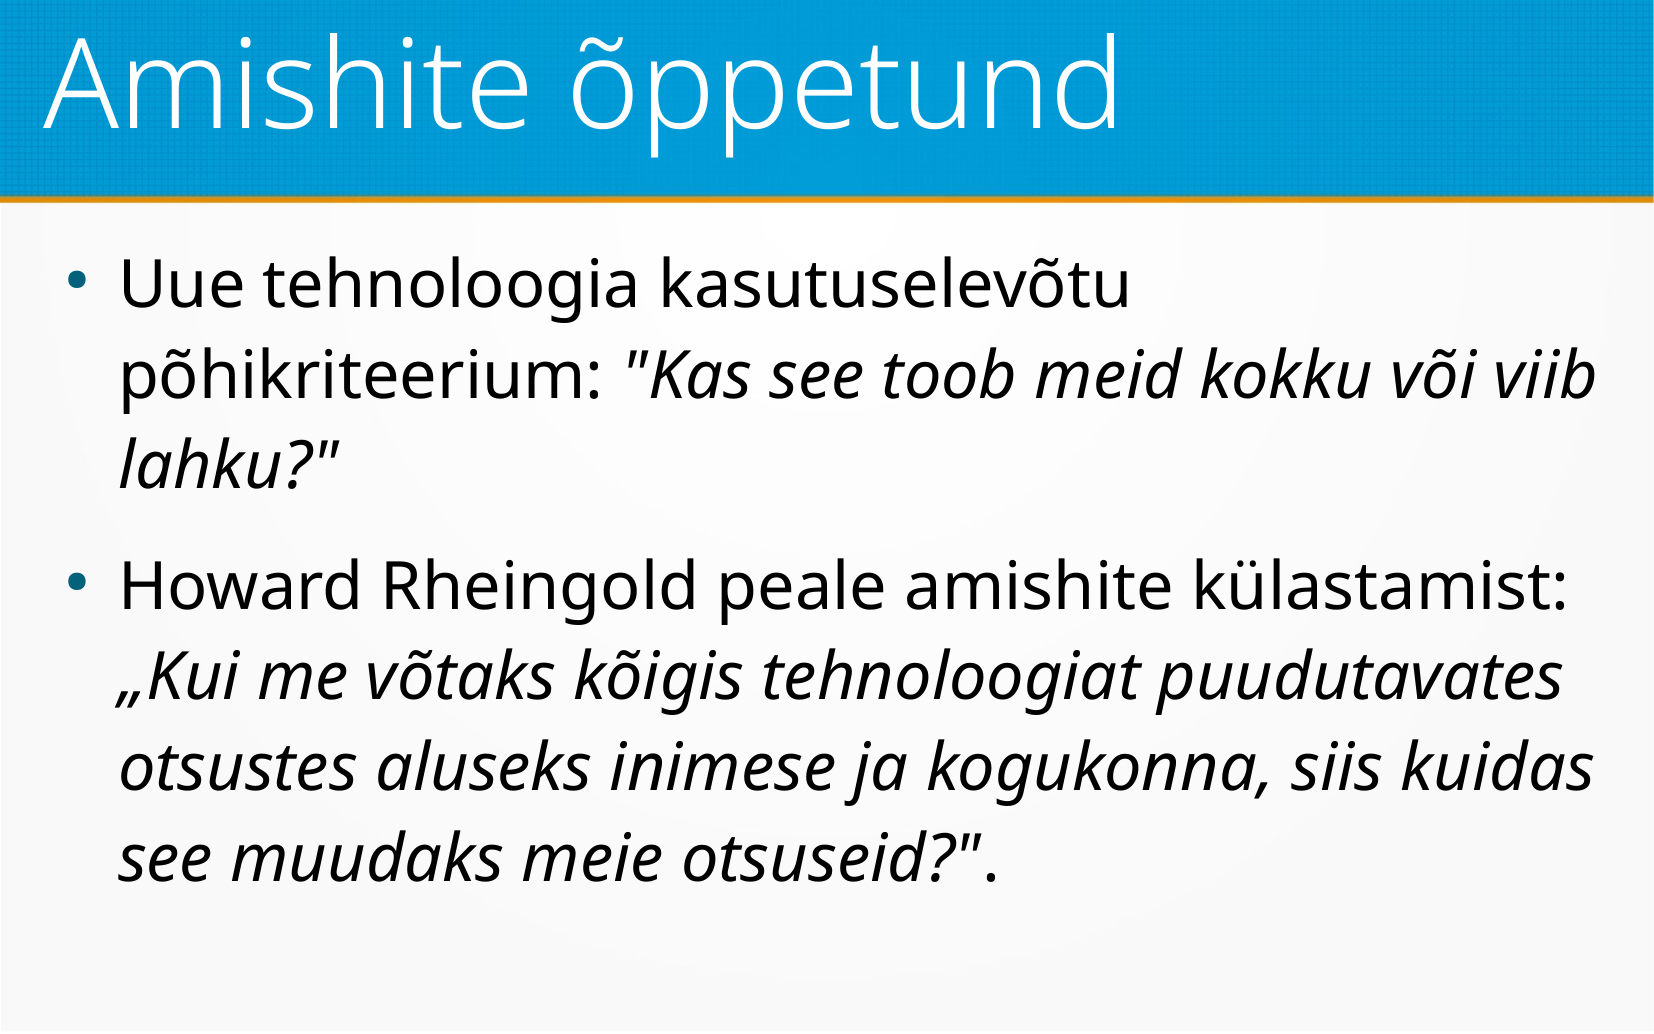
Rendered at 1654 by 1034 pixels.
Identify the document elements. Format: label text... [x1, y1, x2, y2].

picture [0, 195, 1654, 1034]
list Uue tehnoloogia kasutuselevõtu põhikriteerium: "Kas see toob meid kokku või viib lahku?" Howard Rheingold peale amishite külastamist: „Kui me võtaks kõigis tehnoloogiat puudutavates otsustes aluseks inimese ja kogukonna, siis kuidas see muudaks meie otsuseid?". [47, 236, 1607, 1002]
title Amishite õppetund [43, 0, 1619, 166]
